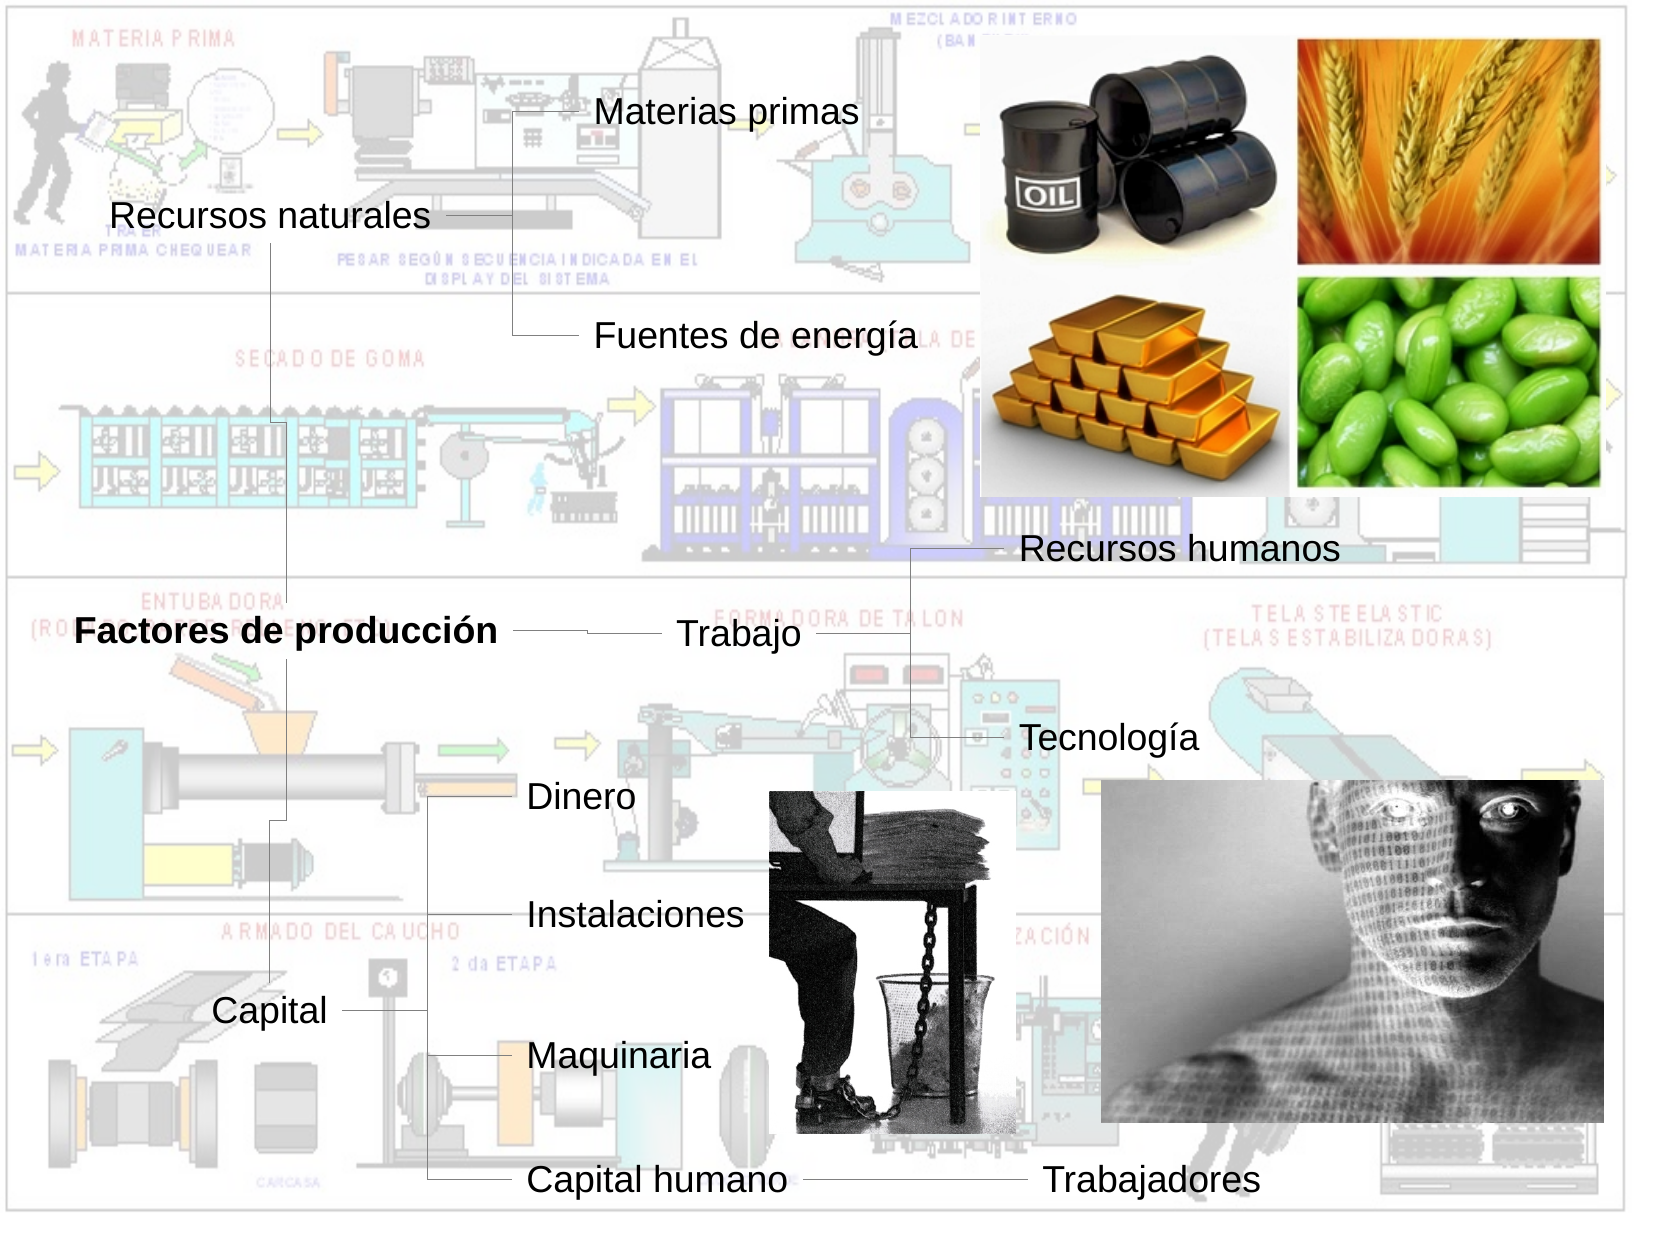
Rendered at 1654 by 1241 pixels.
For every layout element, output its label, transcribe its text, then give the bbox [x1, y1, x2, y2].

text_box Trabajadores [1027, 1151, 1276, 1209]
text_box Maquinaria [511, 1027, 727, 1085]
text_box Materias primas [578, 82, 875, 140]
text_box Dinero [511, 767, 652, 825]
picture [0, 0, 1654, 1241]
text_box Recursos naturales [94, 186, 447, 244]
text_box Factores de producción [59, 602, 514, 660]
text_box Capital [196, 982, 343, 1040]
text_box Tecnología [1003, 708, 1215, 766]
text_box Instalaciones [511, 885, 760, 943]
text_box Fuentes de energía [578, 307, 933, 364]
text_box Recursos humanos [1003, 519, 1356, 577]
text_box Trabajo [661, 604, 817, 662]
text_box Capital humano [511, 1151, 804, 1209]
